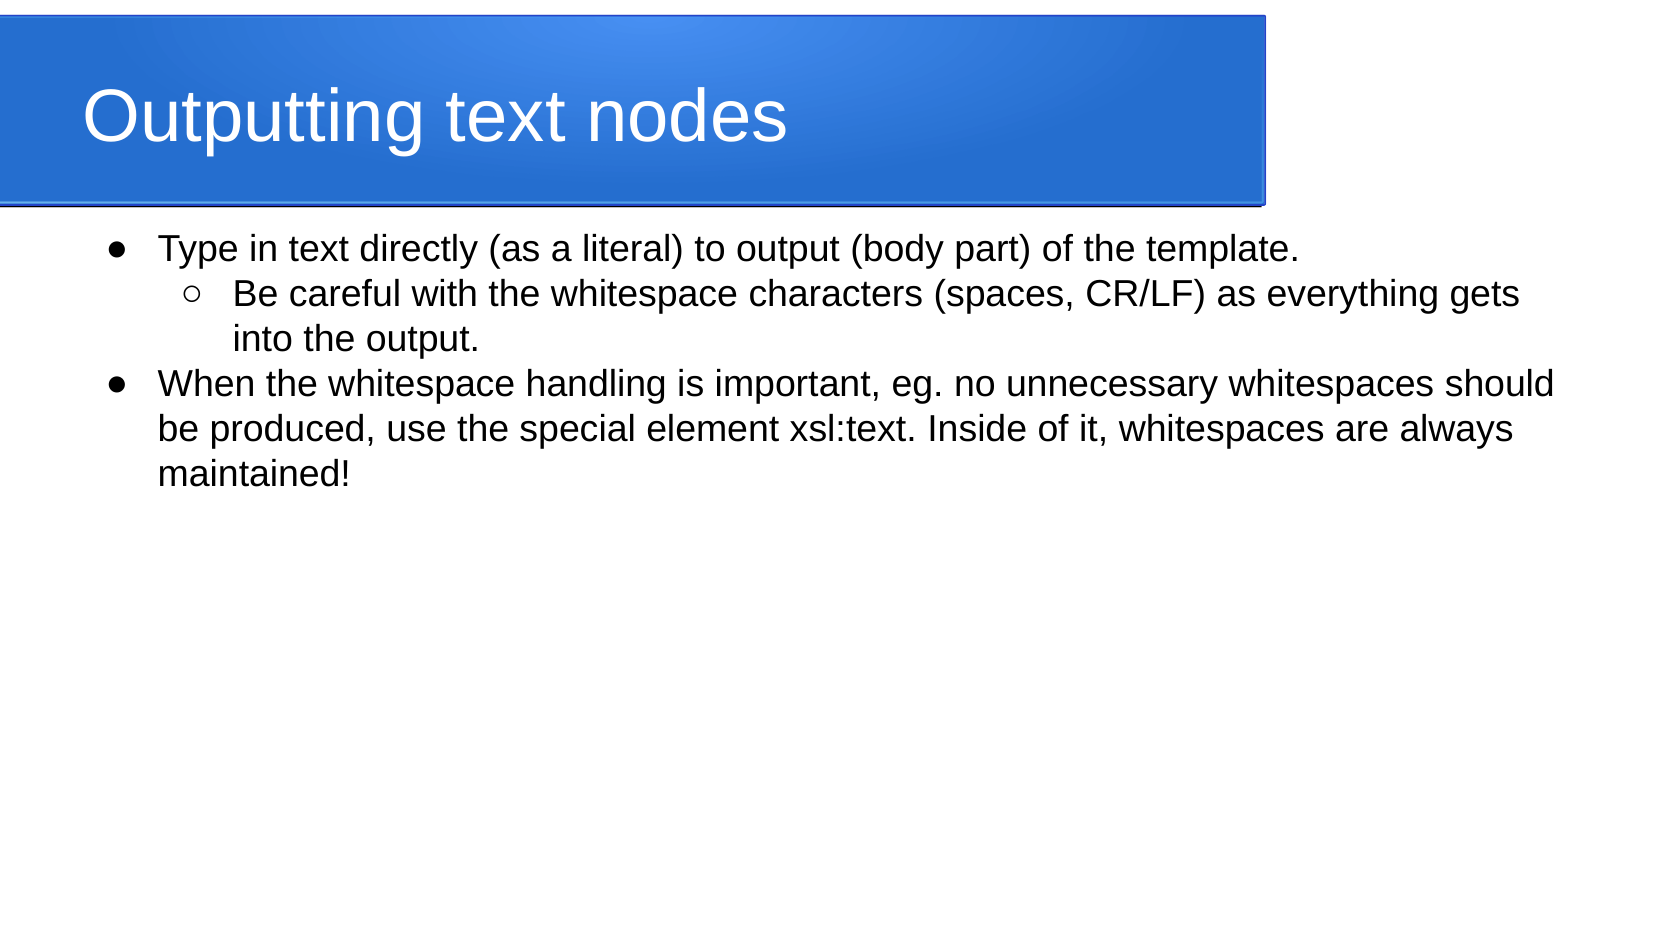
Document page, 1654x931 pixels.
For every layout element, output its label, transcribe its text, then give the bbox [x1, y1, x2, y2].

picture [0, 13, 1269, 211]
title Outputting text nodes [82, 35, 1235, 189]
list Type in text directly (as a literal) to output (body part) of the template. Be careful with the whitespace characters (spaces, CR/LF) as everything gets into the output. When the whitespace handling is important, eg. no unnecessary whitespaces should be produced, use the special element xsl:text. Inside of it, whitespaces are always maintained! [82, 224, 1571, 764]
